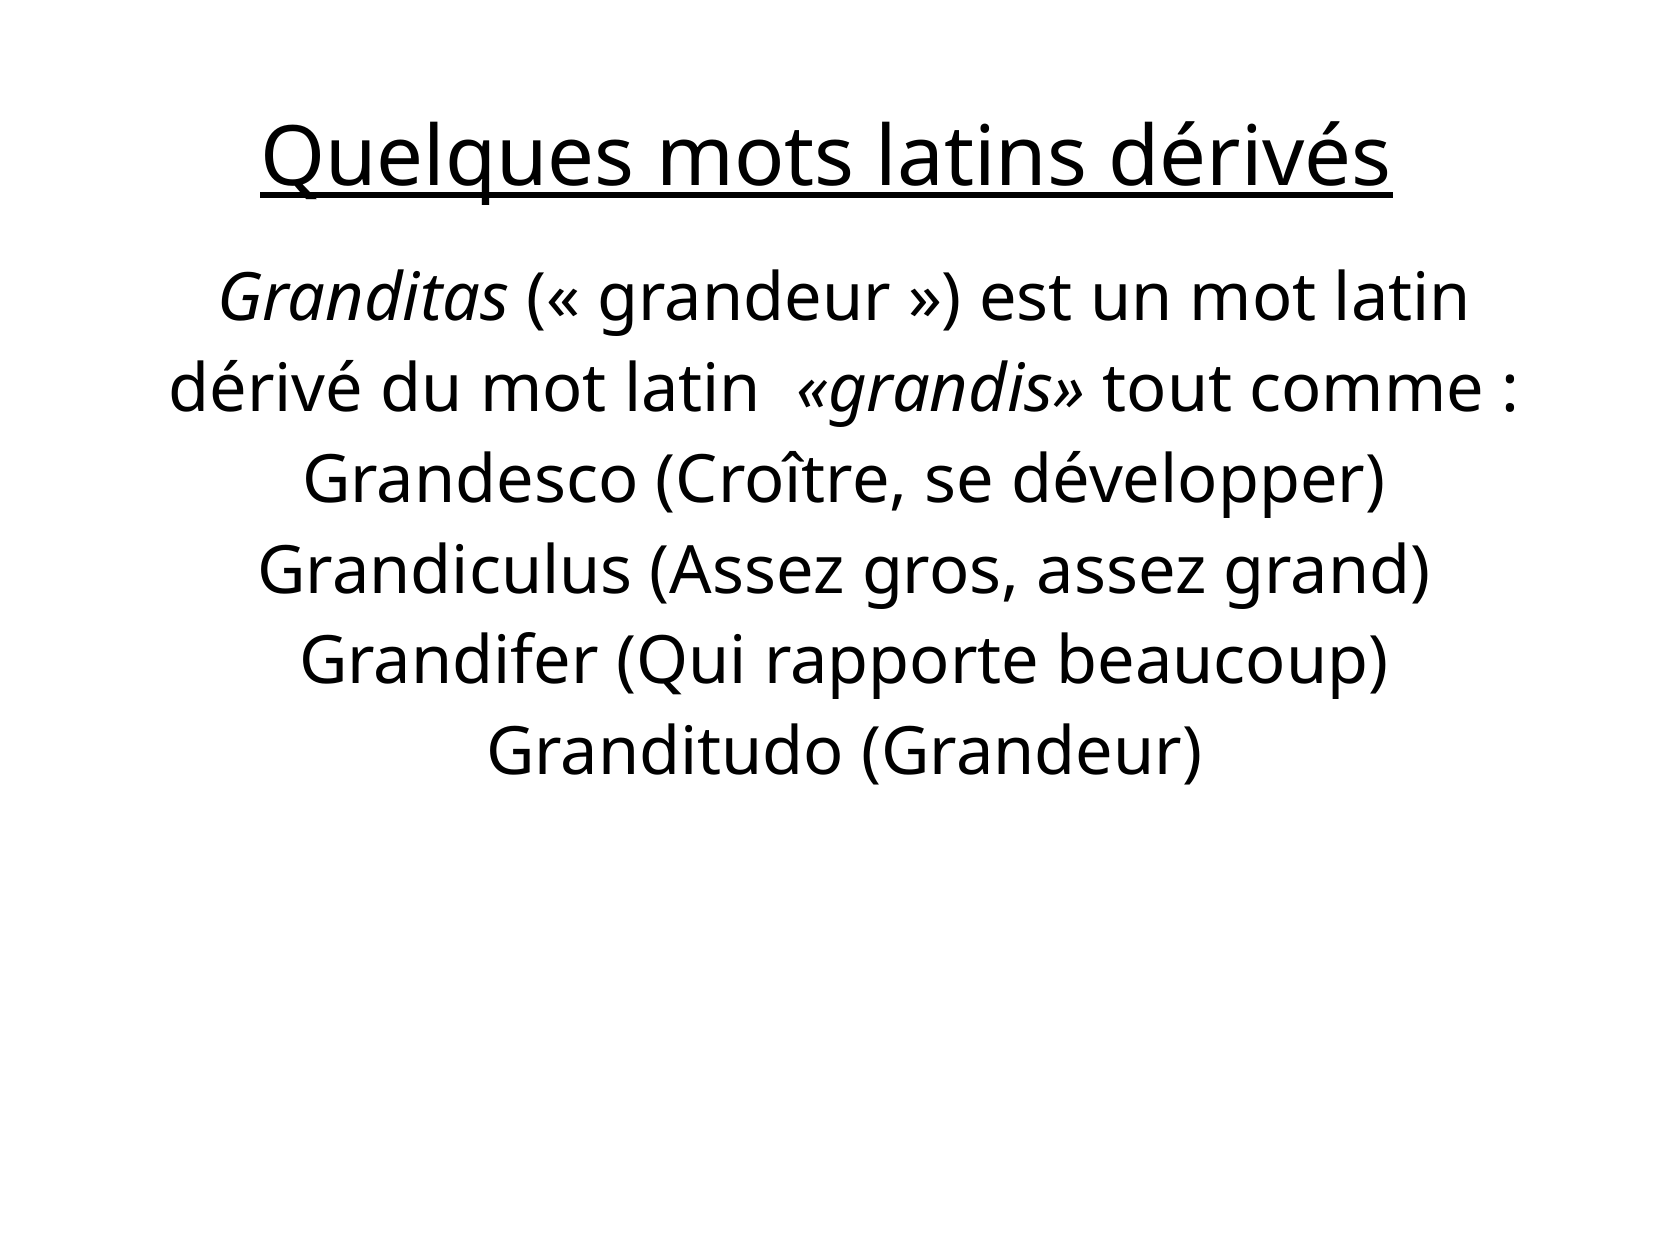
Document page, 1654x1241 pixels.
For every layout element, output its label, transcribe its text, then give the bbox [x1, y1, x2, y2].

title Quelques mots latins dérivés [82, 49, 1571, 257]
text_box Granditas (« grandeur ») est un mot latin dérivé du mot latin «grandis» tout comme : Grandesco (Croître, se développer) Grandiculus (Assez gros, assez grand) Grandifer (Qui rapporte beaucoup) Granditudo (Grandeur) [118, 242, 1571, 1205]
